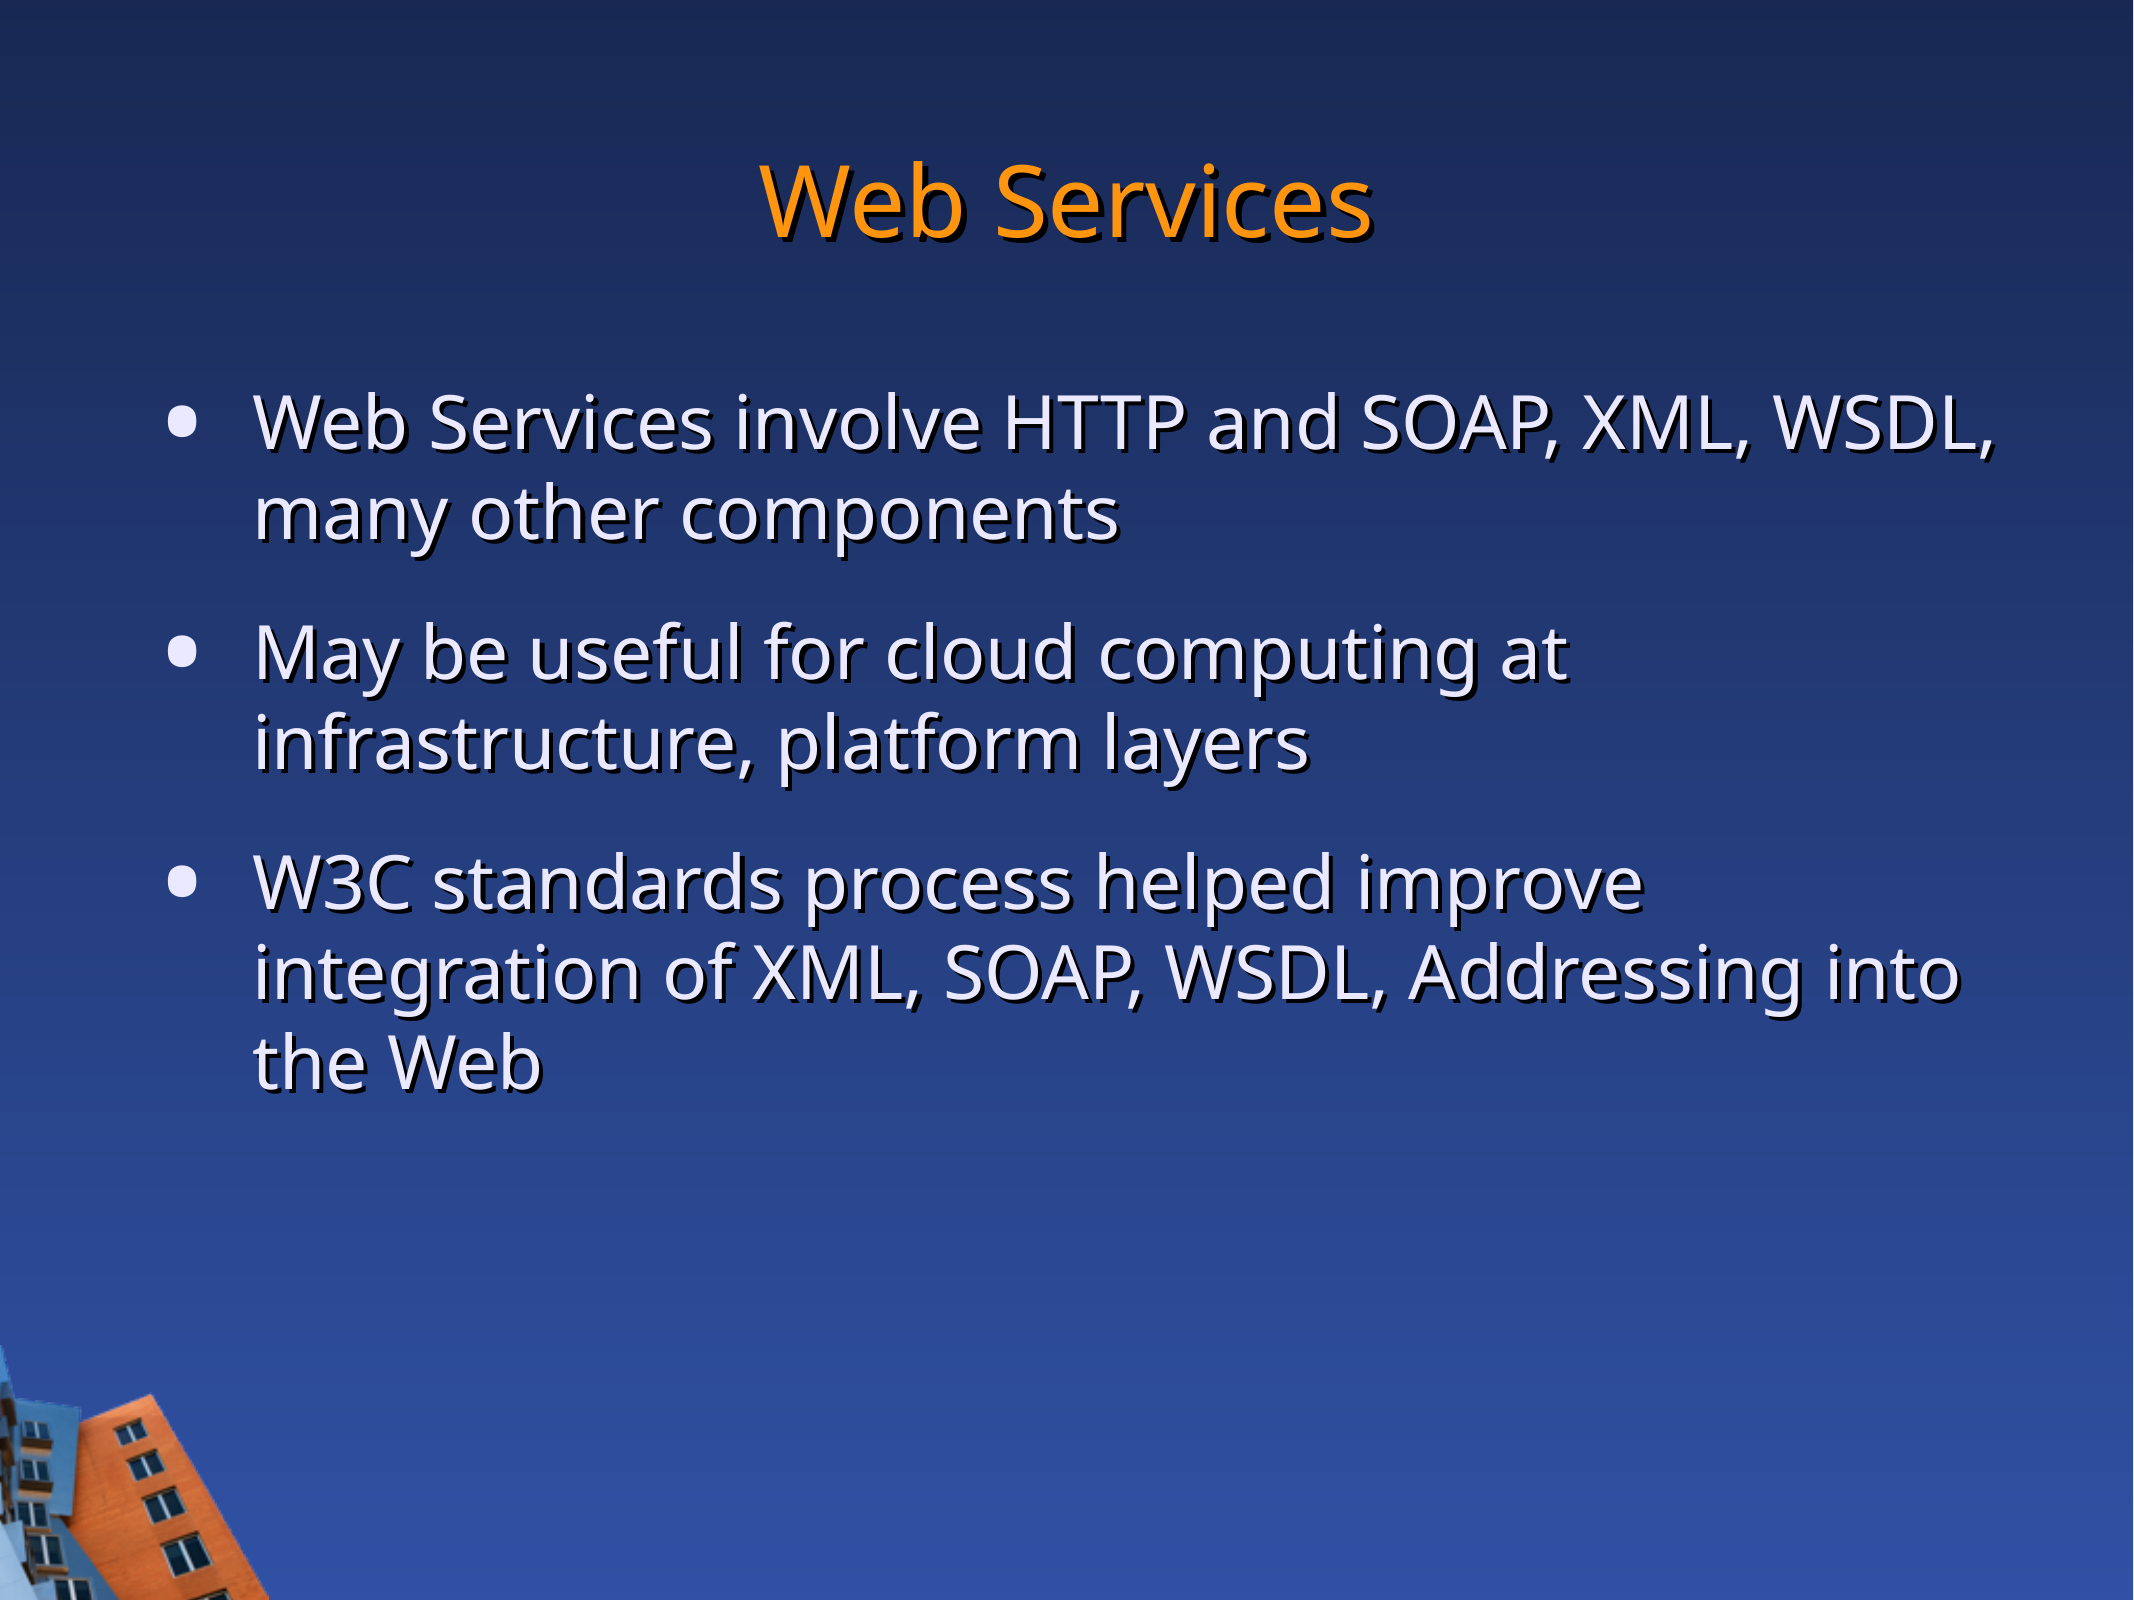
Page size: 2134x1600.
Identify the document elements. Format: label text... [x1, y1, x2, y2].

title Web Services [106, 71, 2027, 324]
picture [0, 1345, 269, 1600]
list Web Services involve HTTP and SOAP, XML, WSDL, many other components May be useful for cloud computing at infrastructure, platform layers W3C standards process helped improve integration of XML, SOAP, WSDL, Addressing into the Web [106, 374, 2027, 1093]
